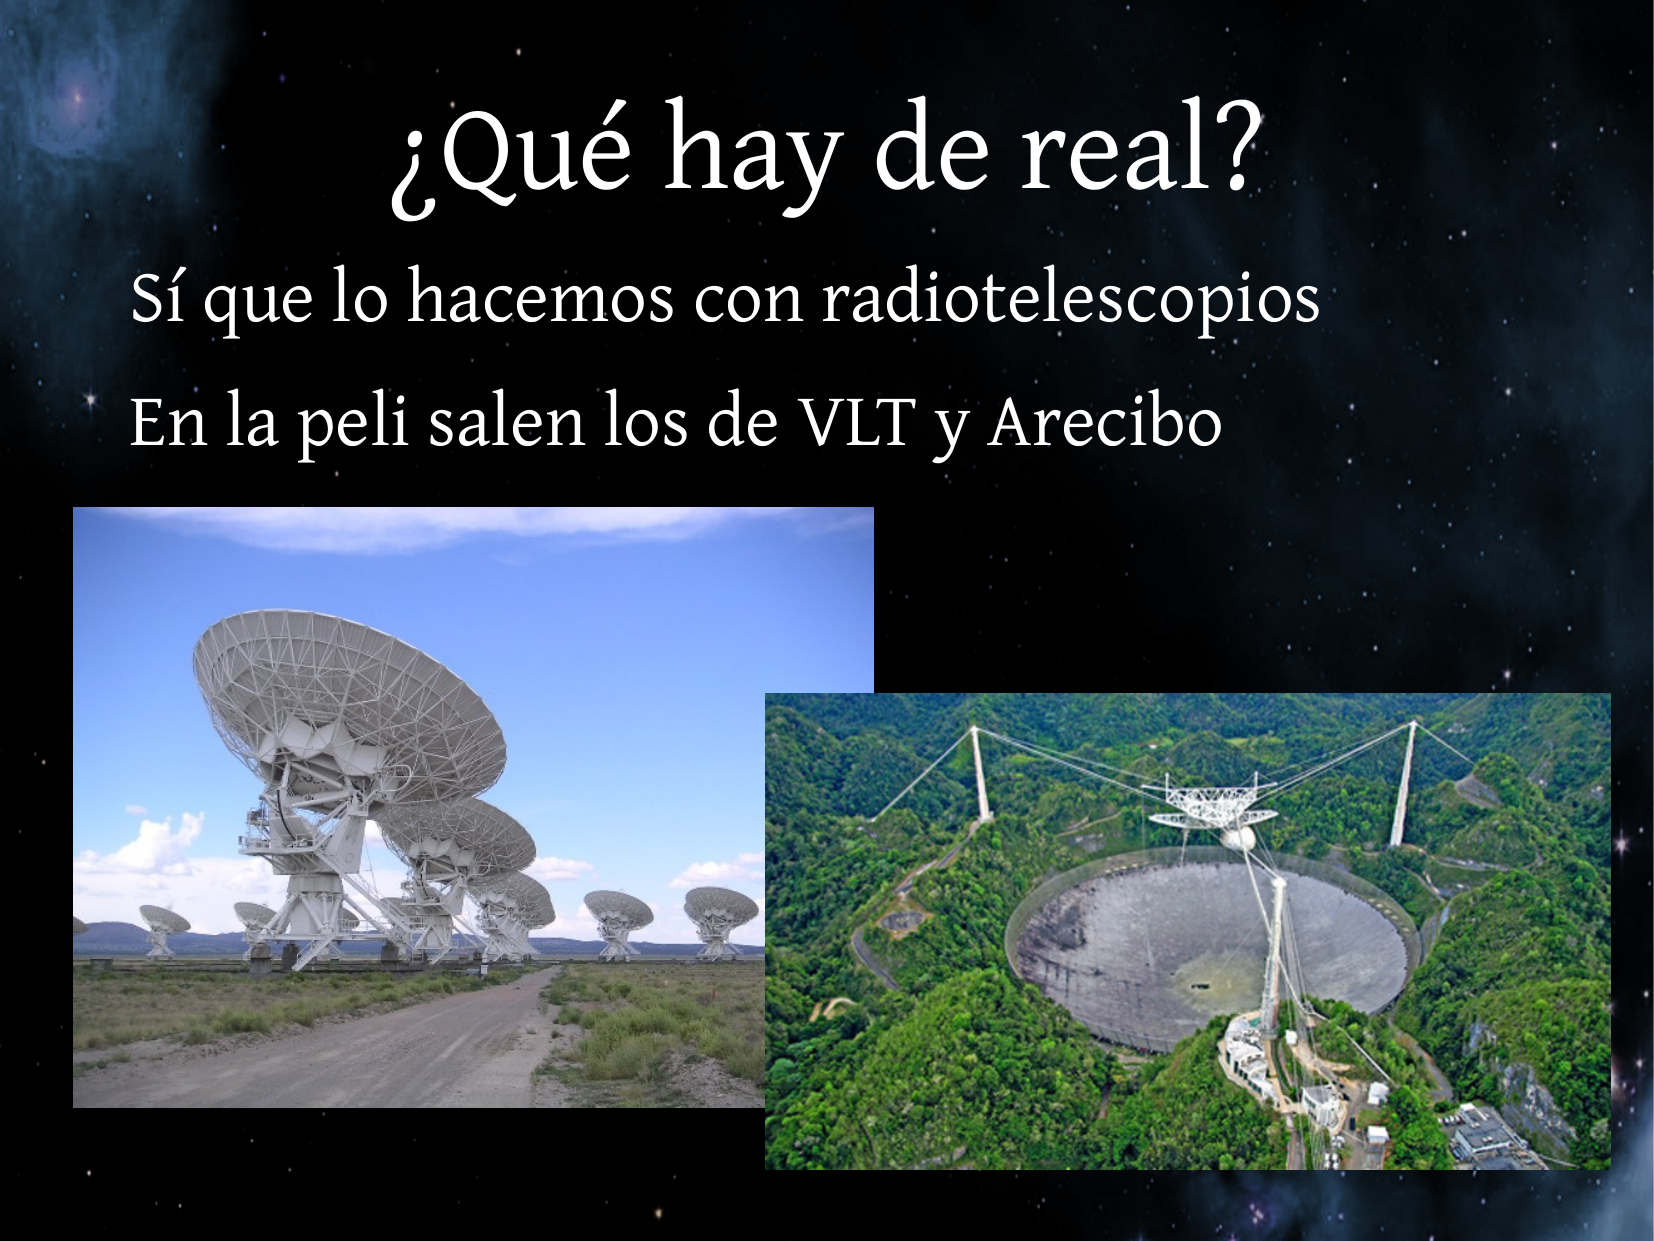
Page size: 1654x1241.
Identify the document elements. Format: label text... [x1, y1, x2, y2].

title ¿Qué hay de real? [82, 49, 1571, 257]
picture [0, 0, 1654, 1241]
list Sí que lo hacemos con radiotelescopios En la peli salen los de VLT y Arecibo [59, 256, 1477, 1075]
